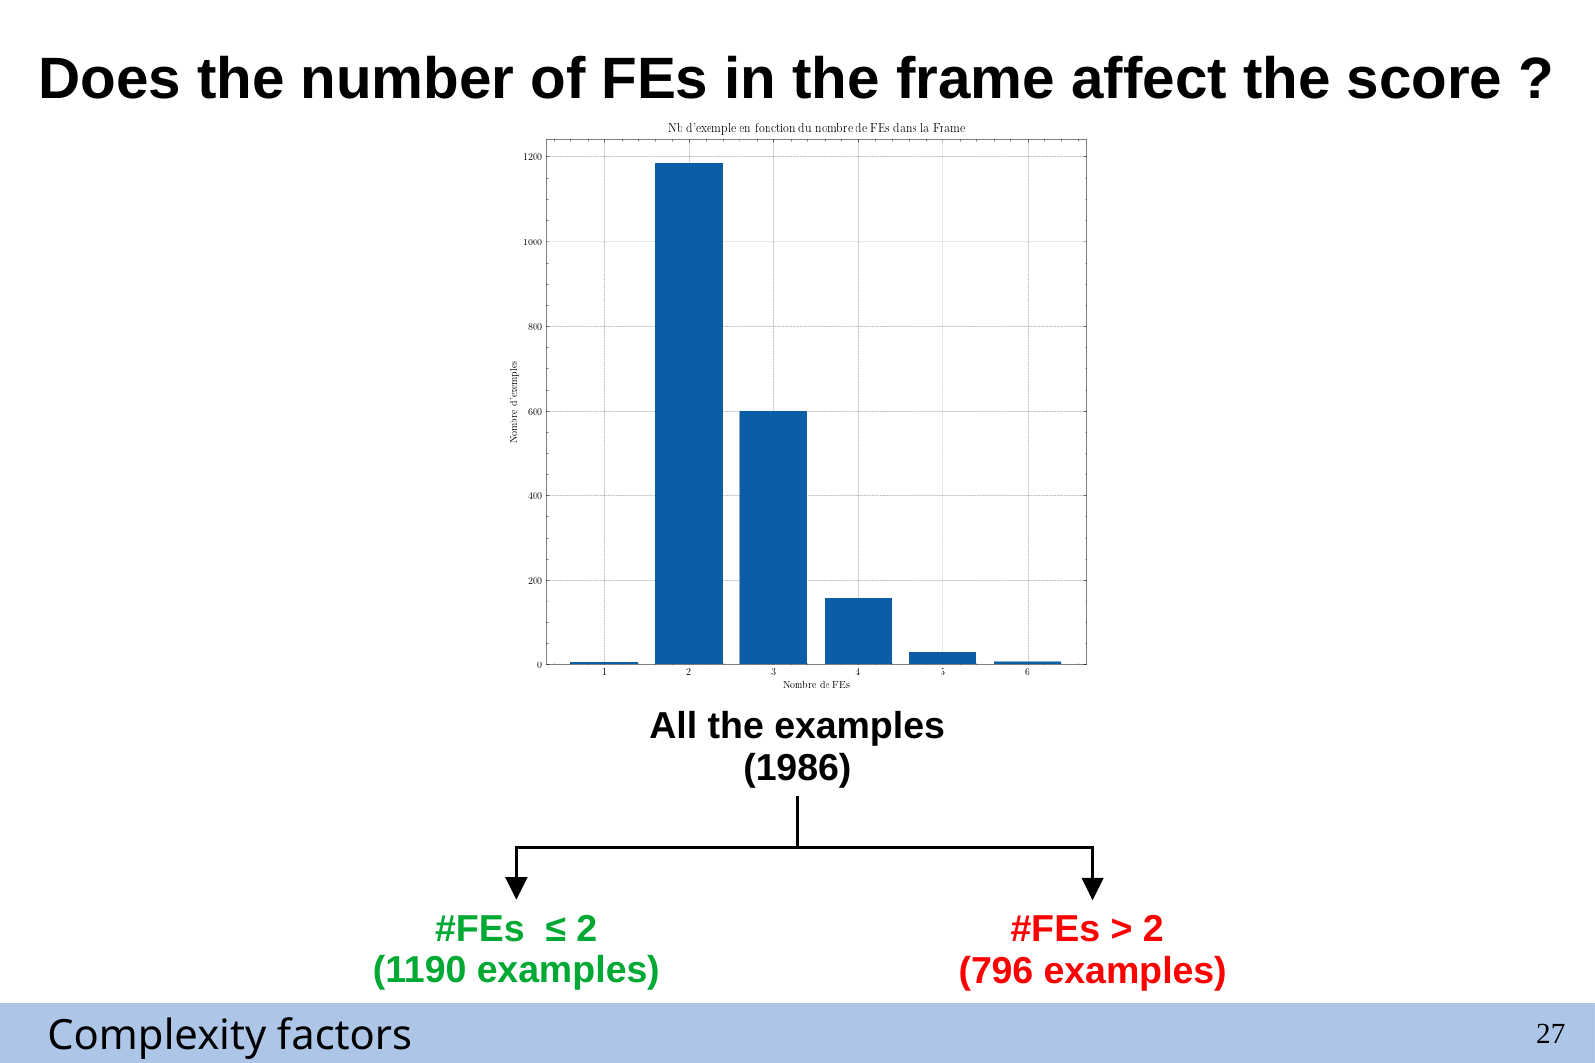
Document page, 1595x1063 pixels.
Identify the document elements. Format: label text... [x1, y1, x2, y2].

title Does the number of FEs in the frame affect the score ? [31, 33, 1564, 118]
title Complexity factors [47, 980, 1483, 1063]
picture [507, 121, 1088, 692]
text_box #FEs > 2 (796 examples) [943, 900, 1242, 999]
text_box All the examples (1986) [627, 696, 968, 796]
text_box #FEs ≤ 2 (1190 examples) [353, 899, 680, 999]
